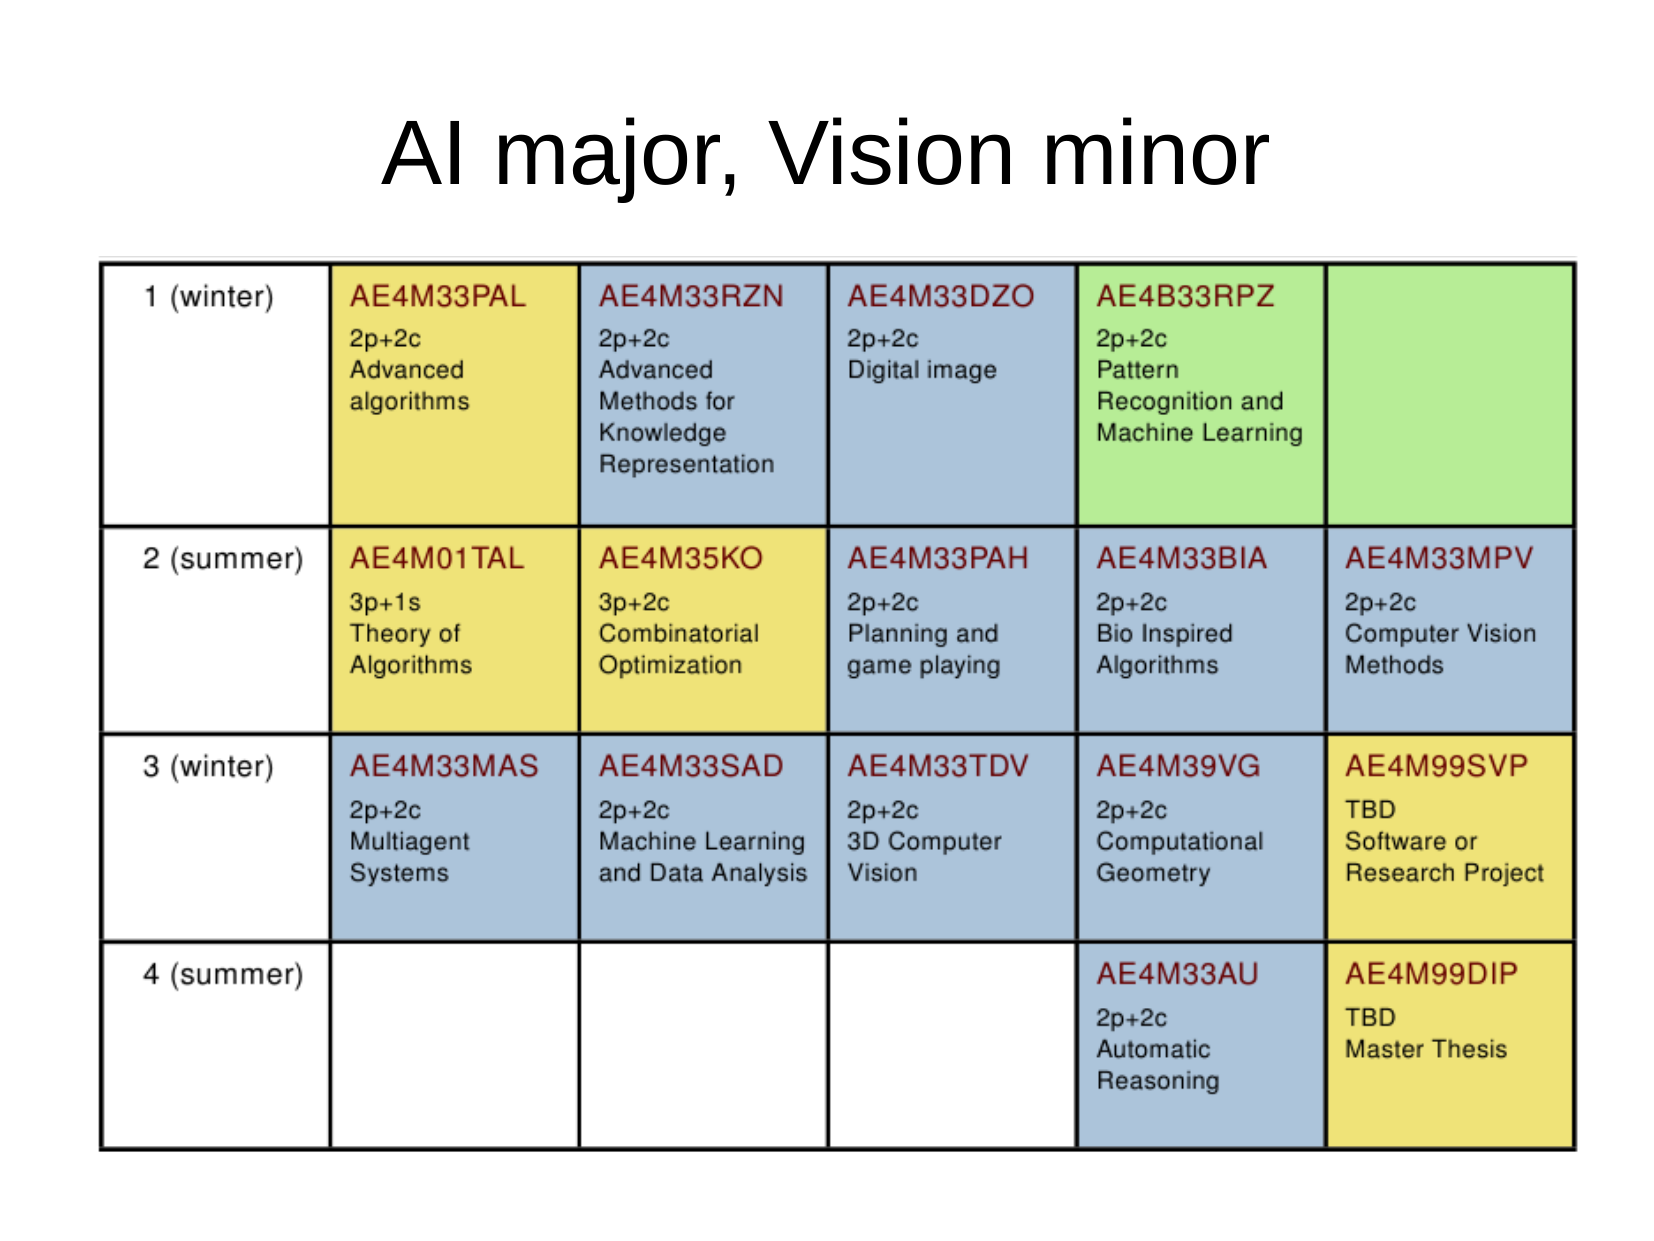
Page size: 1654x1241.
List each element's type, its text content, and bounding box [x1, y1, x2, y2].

title AI major, Vision minor [82, 56, 1571, 250]
picture [94, 256, 1583, 1159]
